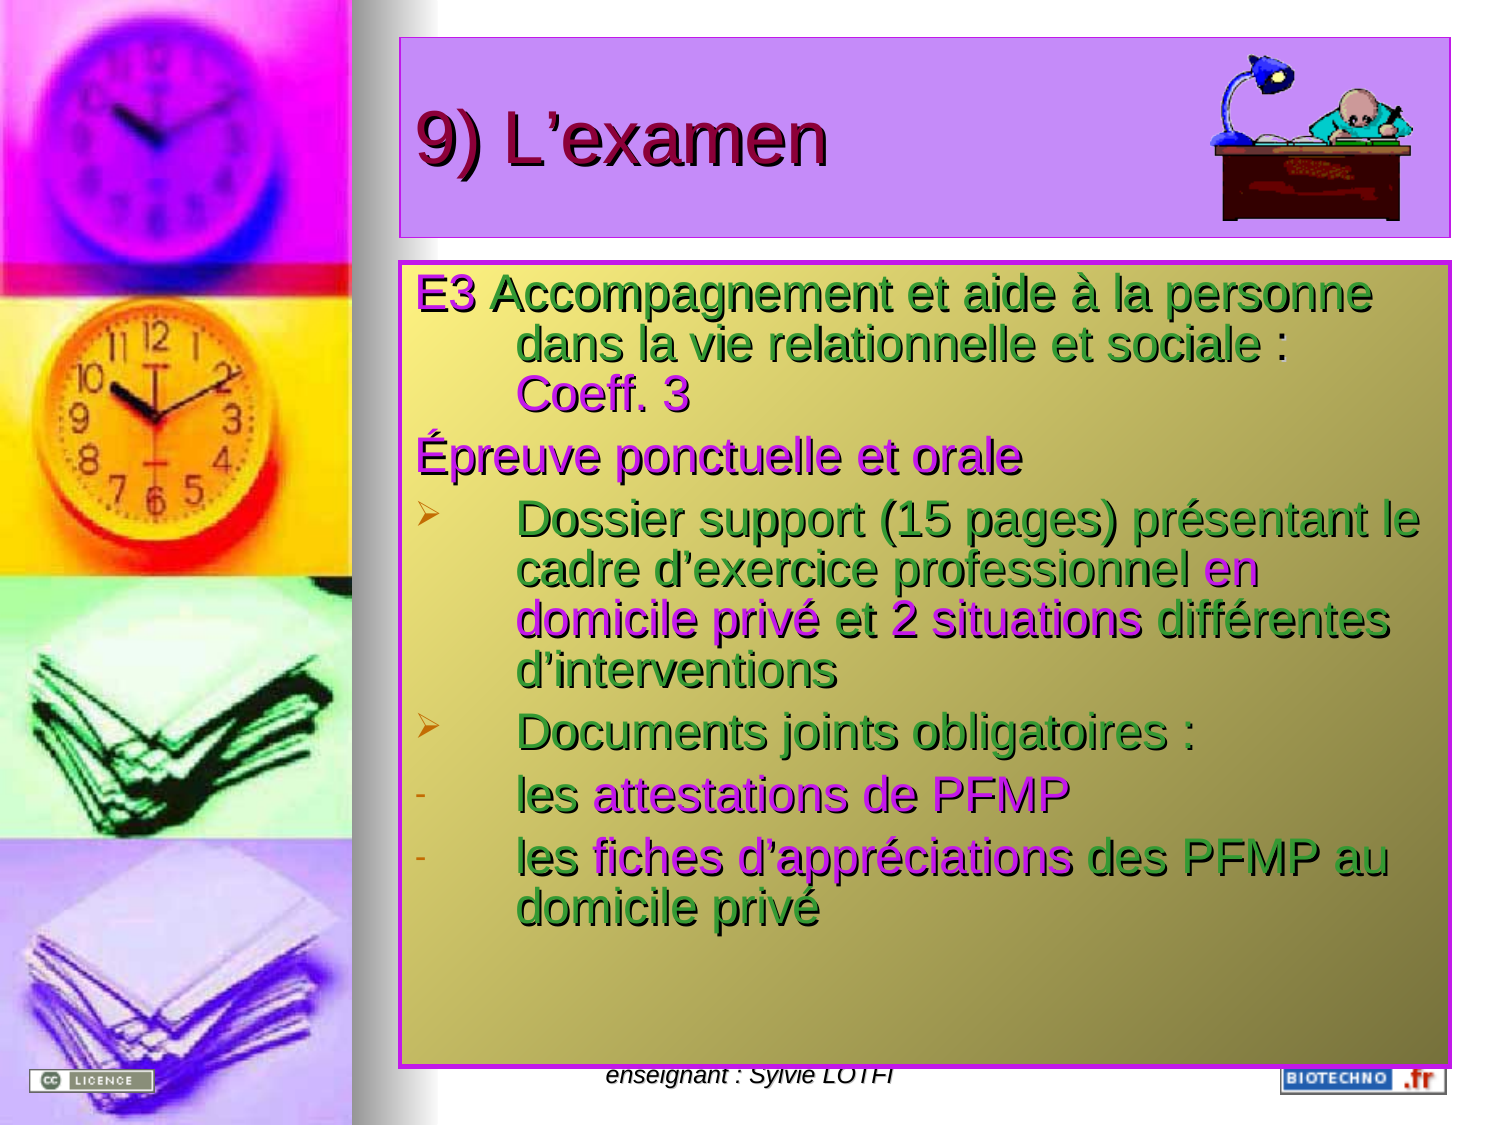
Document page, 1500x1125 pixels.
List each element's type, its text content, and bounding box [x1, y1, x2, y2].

picture [1210, 54, 1413, 221]
list E3 Accompagnement et aide à la personne dans la vie relationnelle et sociale : Coeff. 3 Épreuve ponctuelle et orale Dossier support (15 pages) présentant le cadre d’exercice professionnel en domicile privé et 2 situations différentes d’interventions Documents joints obligatoires : les attestations de PFMP les fiches d’appréciations des PFMP au domicile privé [399, 262, 1450, 1067]
picture [1280, 1069, 1447, 1095]
picture [0, 0, 352, 1125]
title 9) L’examen [399, 37, 1450, 238]
